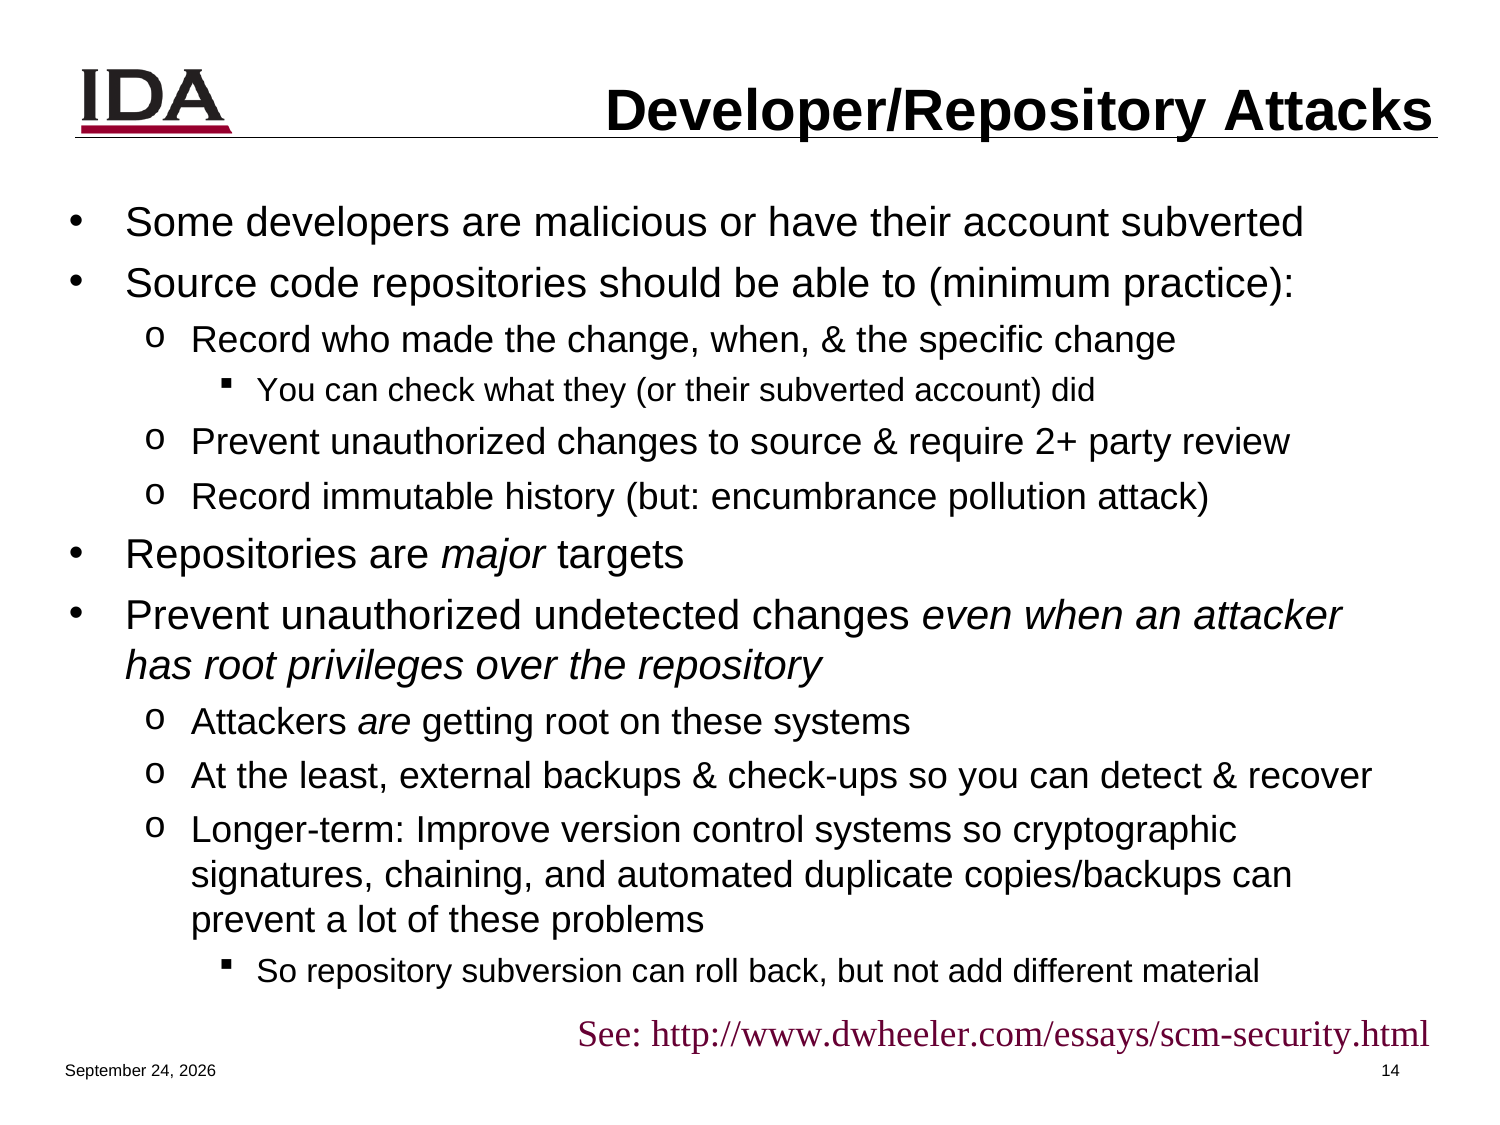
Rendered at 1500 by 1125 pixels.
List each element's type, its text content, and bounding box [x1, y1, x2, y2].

title Developer/Repository Attacks [425, 64, 1450, 150]
text_box <number> [1102, 1063, 1415, 1088]
text_box November 9, 2011 [49, 1012, 363, 1088]
text_box See: http://www.dwheeler.com/essays/scm-security.html [562, 1001, 1447, 1063]
picture [77, 65, 233, 138]
list Some developers are malicious or have their account subverted Source code repositories should be able to (minimum practice): Record who made the change, when, & the specific change You can check what they (or their subverted account) did Prevent unauthorized changes to source & require 2+ party review Record immutable history (but: encumbrance pollution attack) Repositories are major targets Prevent unauthorized undetected changes even when an attacker has root privileges over the repository Attackers are getting root on these systems At the least, external backups & check-ups so you can detect & recover Longer-term: Improve version control systems so cryptographic signatures, chaining, and automated duplicate copies/backups can prevent a lot of these problems So repository subversion can roll back, but not add different material [53, 187, 1401, 1013]
